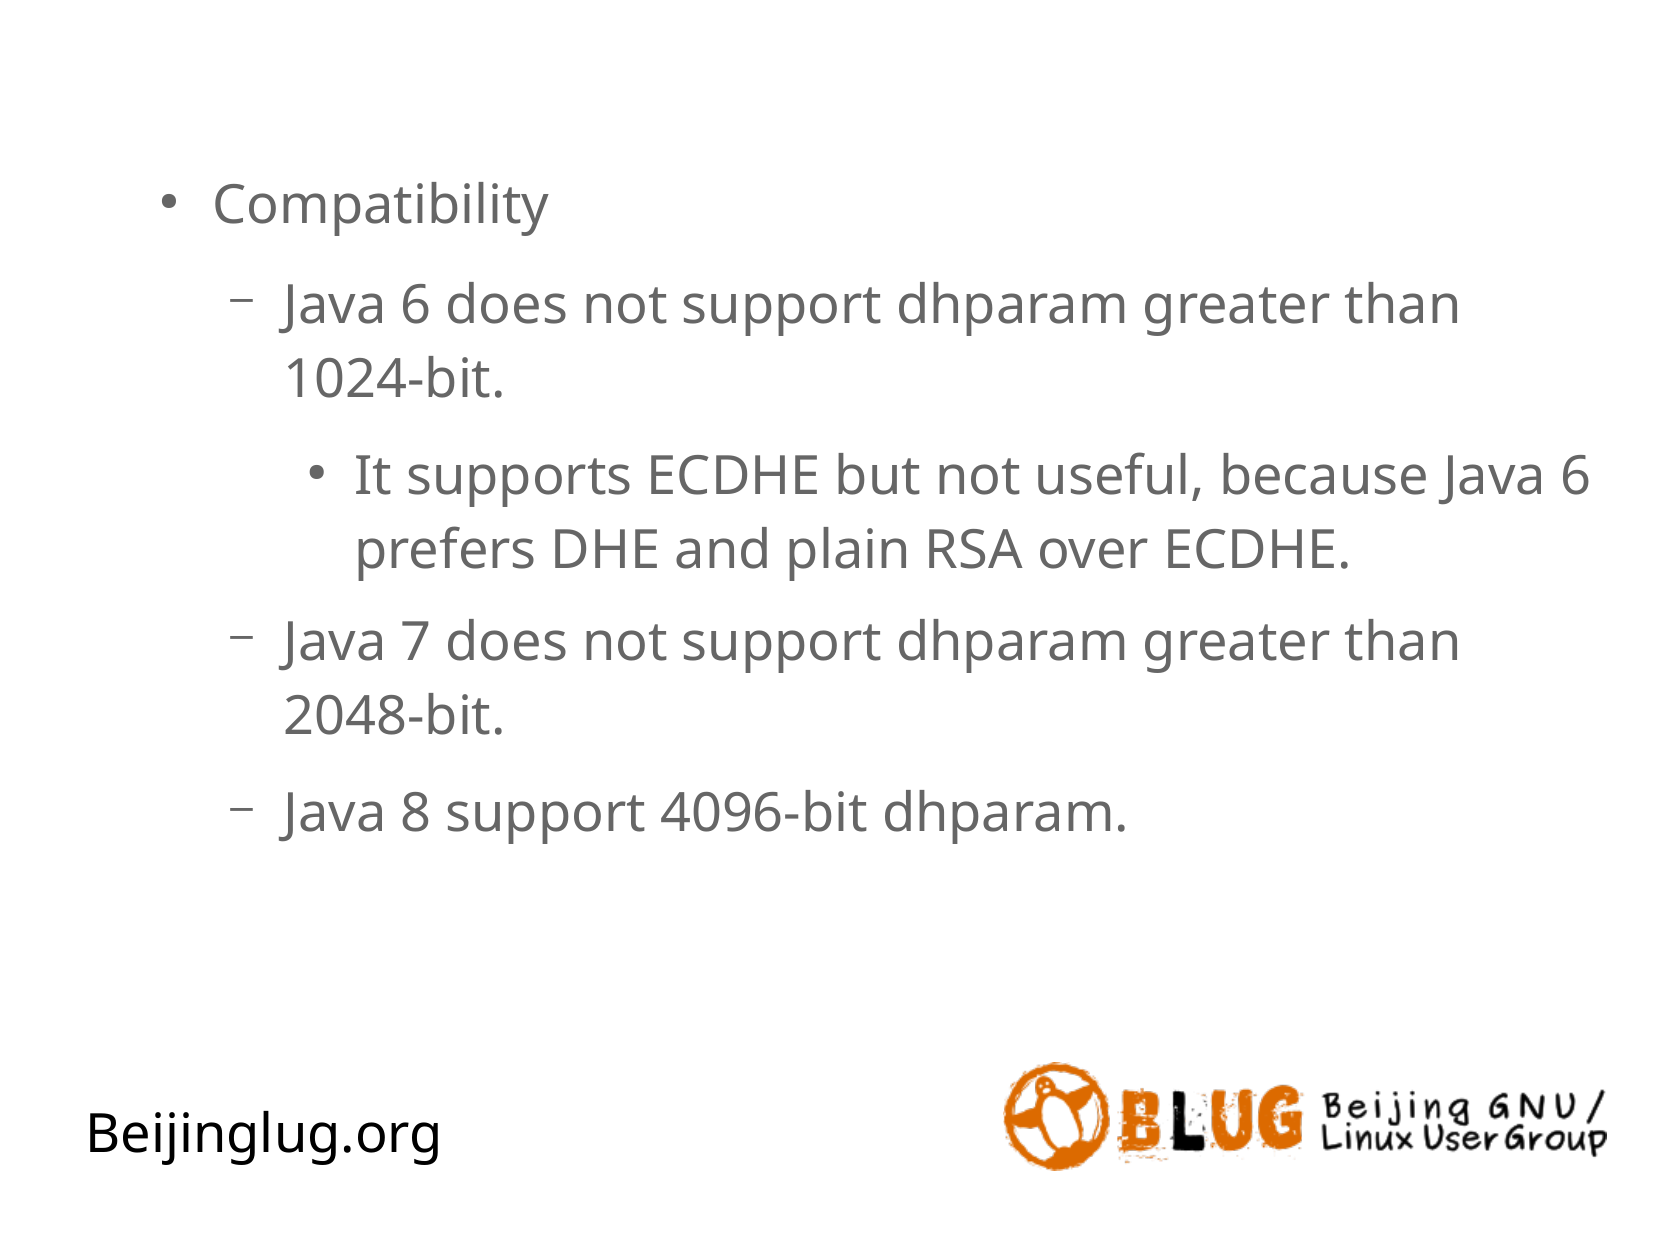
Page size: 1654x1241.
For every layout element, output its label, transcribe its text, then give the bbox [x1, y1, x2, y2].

list Compatibility Java 6 does not support dhparam greater than 1024-bit. It supports ECDHE but not useful, because Java 6 prefers DHE and plain RSA over ECDHE. Java 7 does not support dhparam greater than 2048-bit. Java 8 support 4096-bit dhparam. [141, 165, 1615, 1107]
picture [1003, 1107, 1607, 1171]
